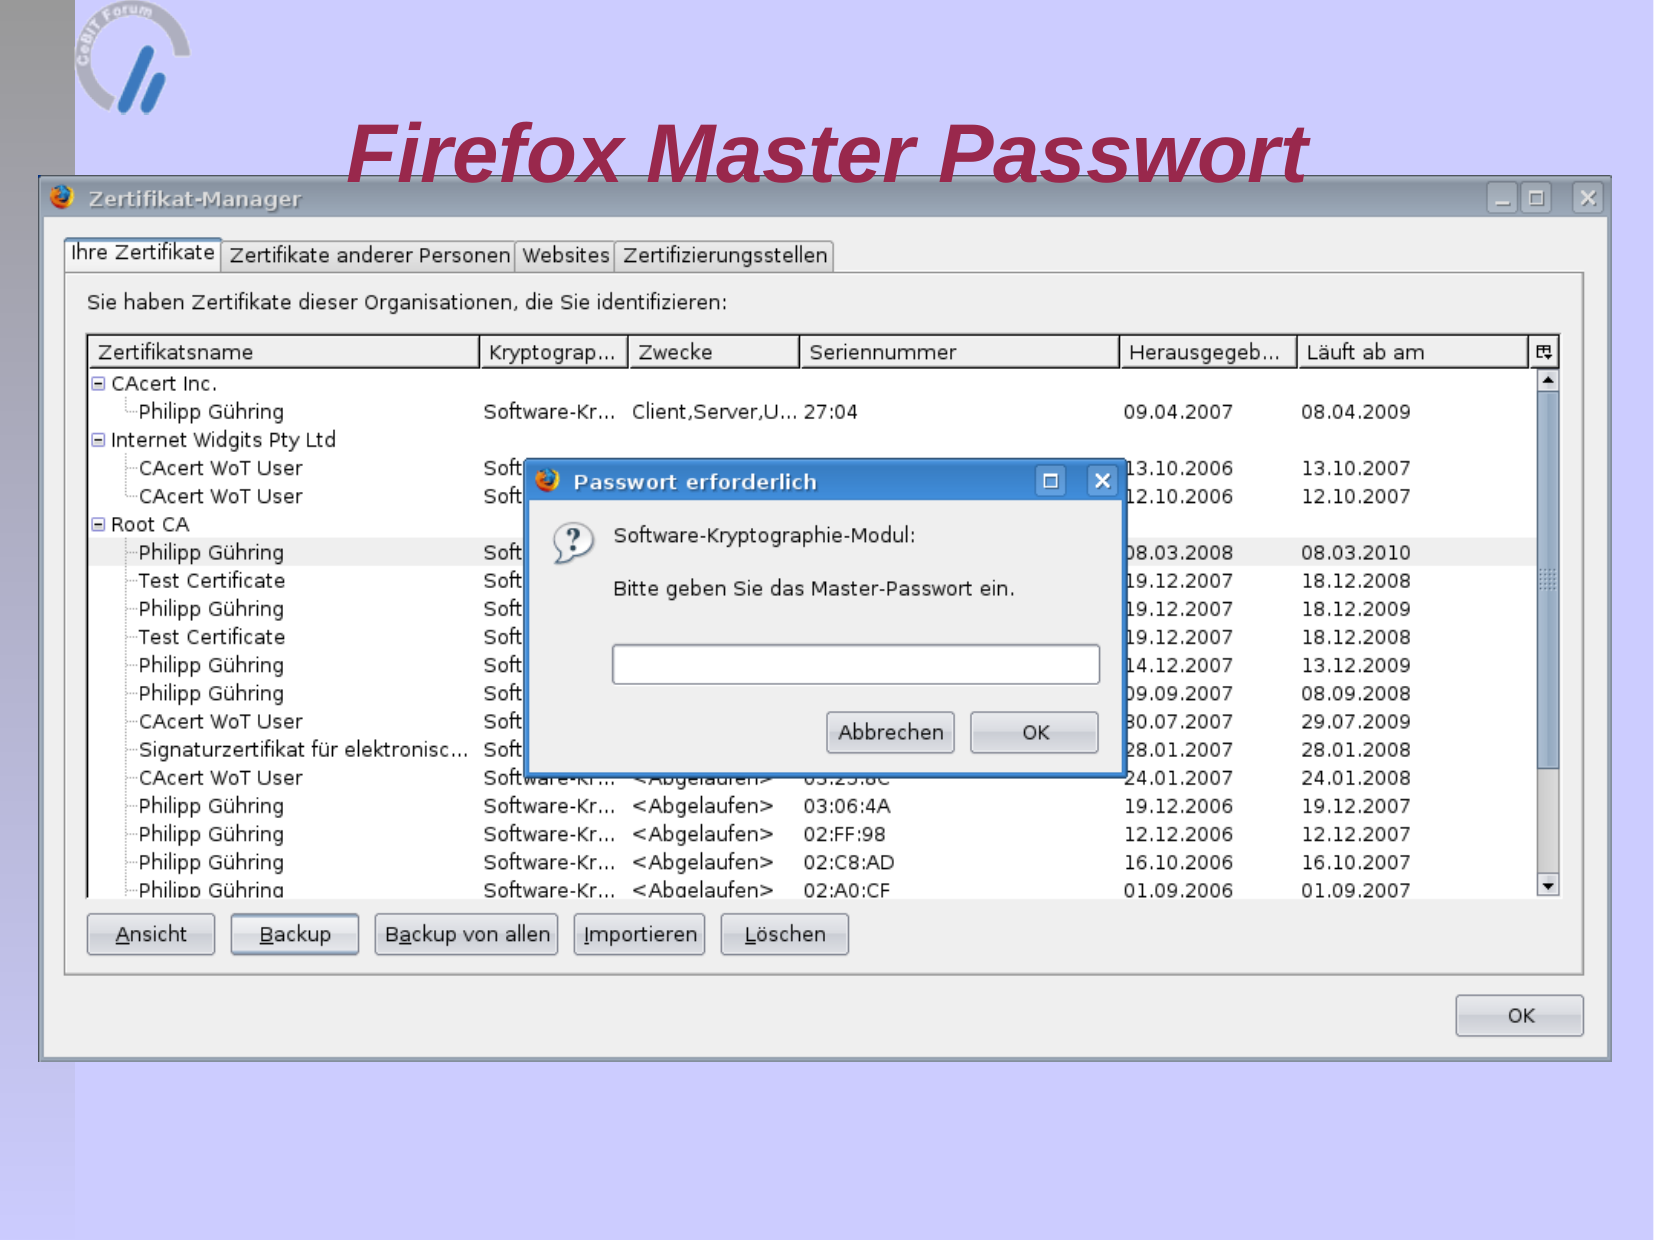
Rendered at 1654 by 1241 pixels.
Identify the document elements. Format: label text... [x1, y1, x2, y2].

picture [38, 175, 1612, 1062]
title Firefox Master Passwort [121, 49, 1534, 257]
